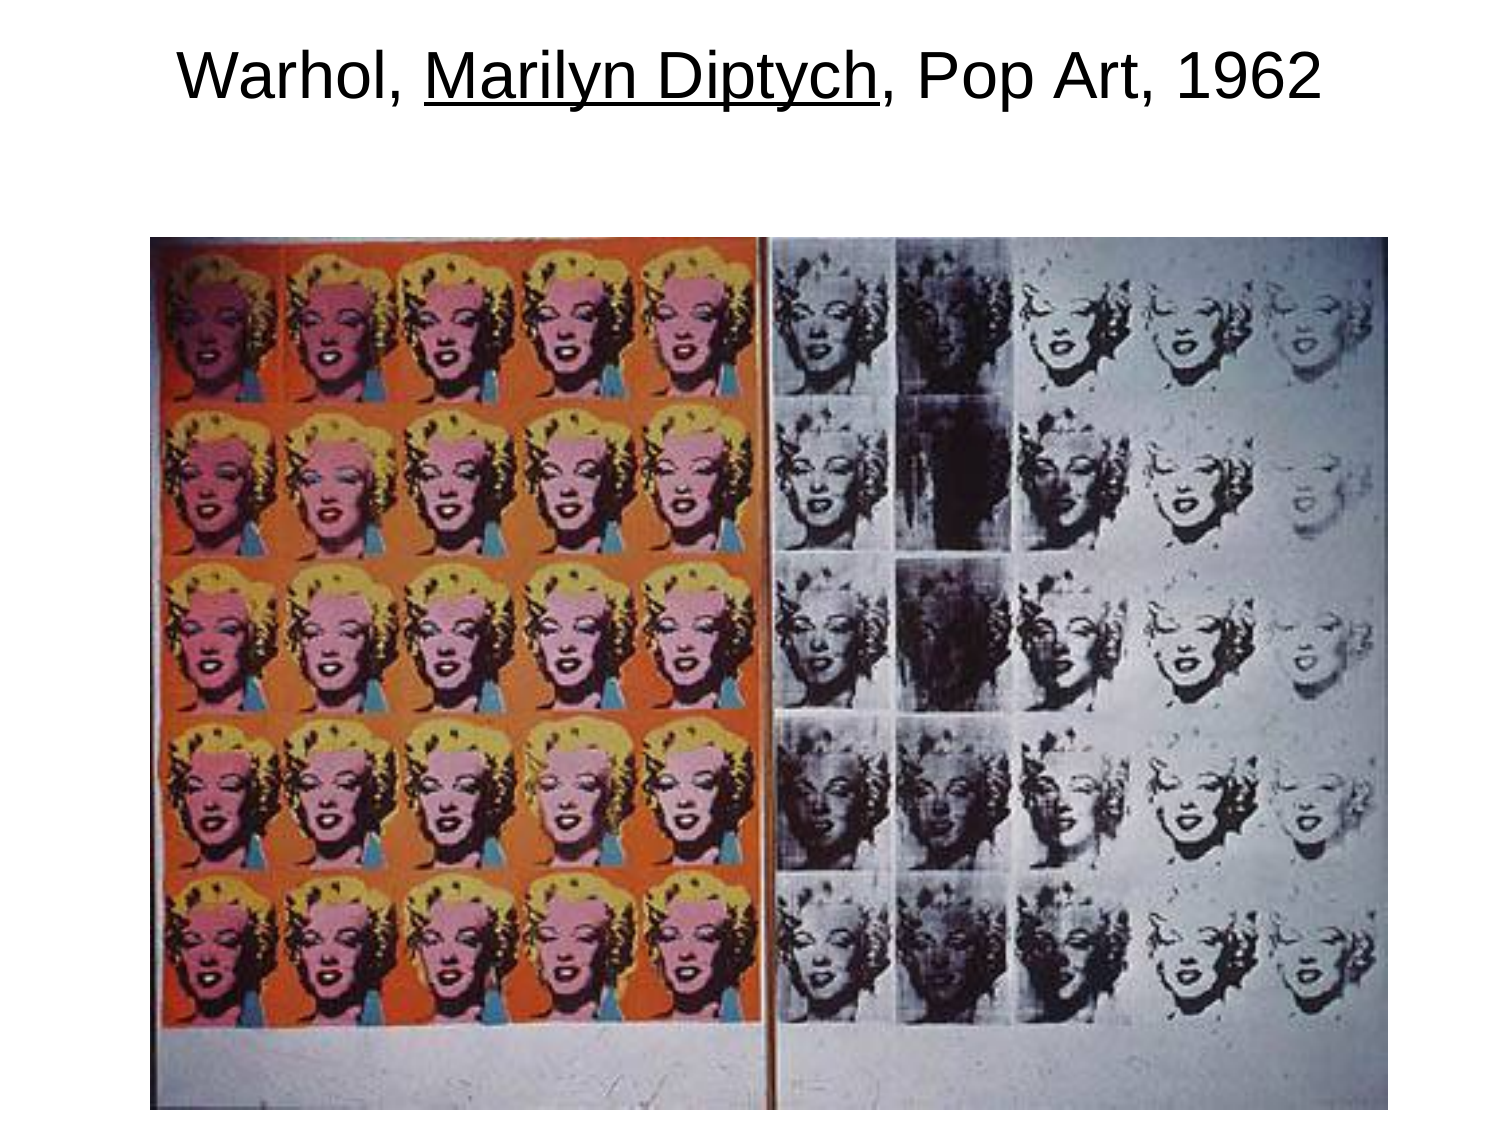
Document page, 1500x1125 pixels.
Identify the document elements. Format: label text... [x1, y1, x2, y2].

picture [150, 237, 1388, 1110]
title Warhol, Marilyn Diptych, Pop Art, 1962 [0, 0, 1500, 151]
